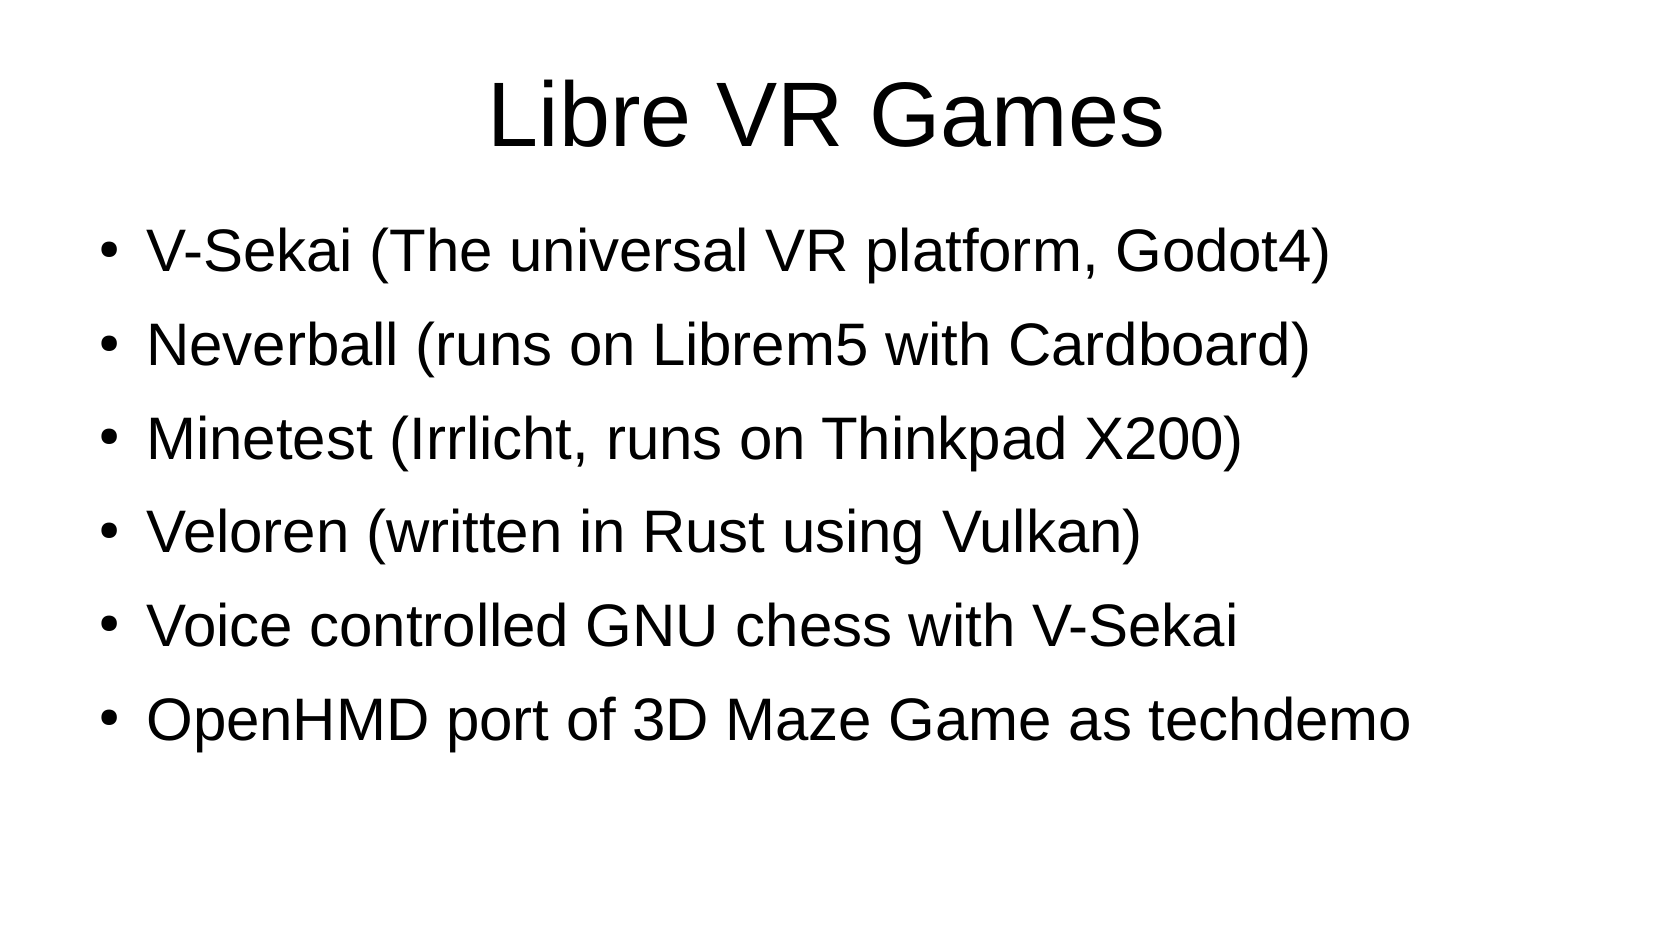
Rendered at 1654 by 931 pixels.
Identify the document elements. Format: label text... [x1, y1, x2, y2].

list V-Sekai (The universal VR platform, Godot4) Neverball (runs on Librem5 with Cardboard) Minetest (Irrlicht, runs on Thinkpad X200) Veloren (written in Rust using Vulkan) Voice controlled GNU chess with V-Sekai OpenHMD port of 3D Maze Game as techdemo [82, 217, 1571, 758]
title Libre VR Games [82, 37, 1571, 193]
